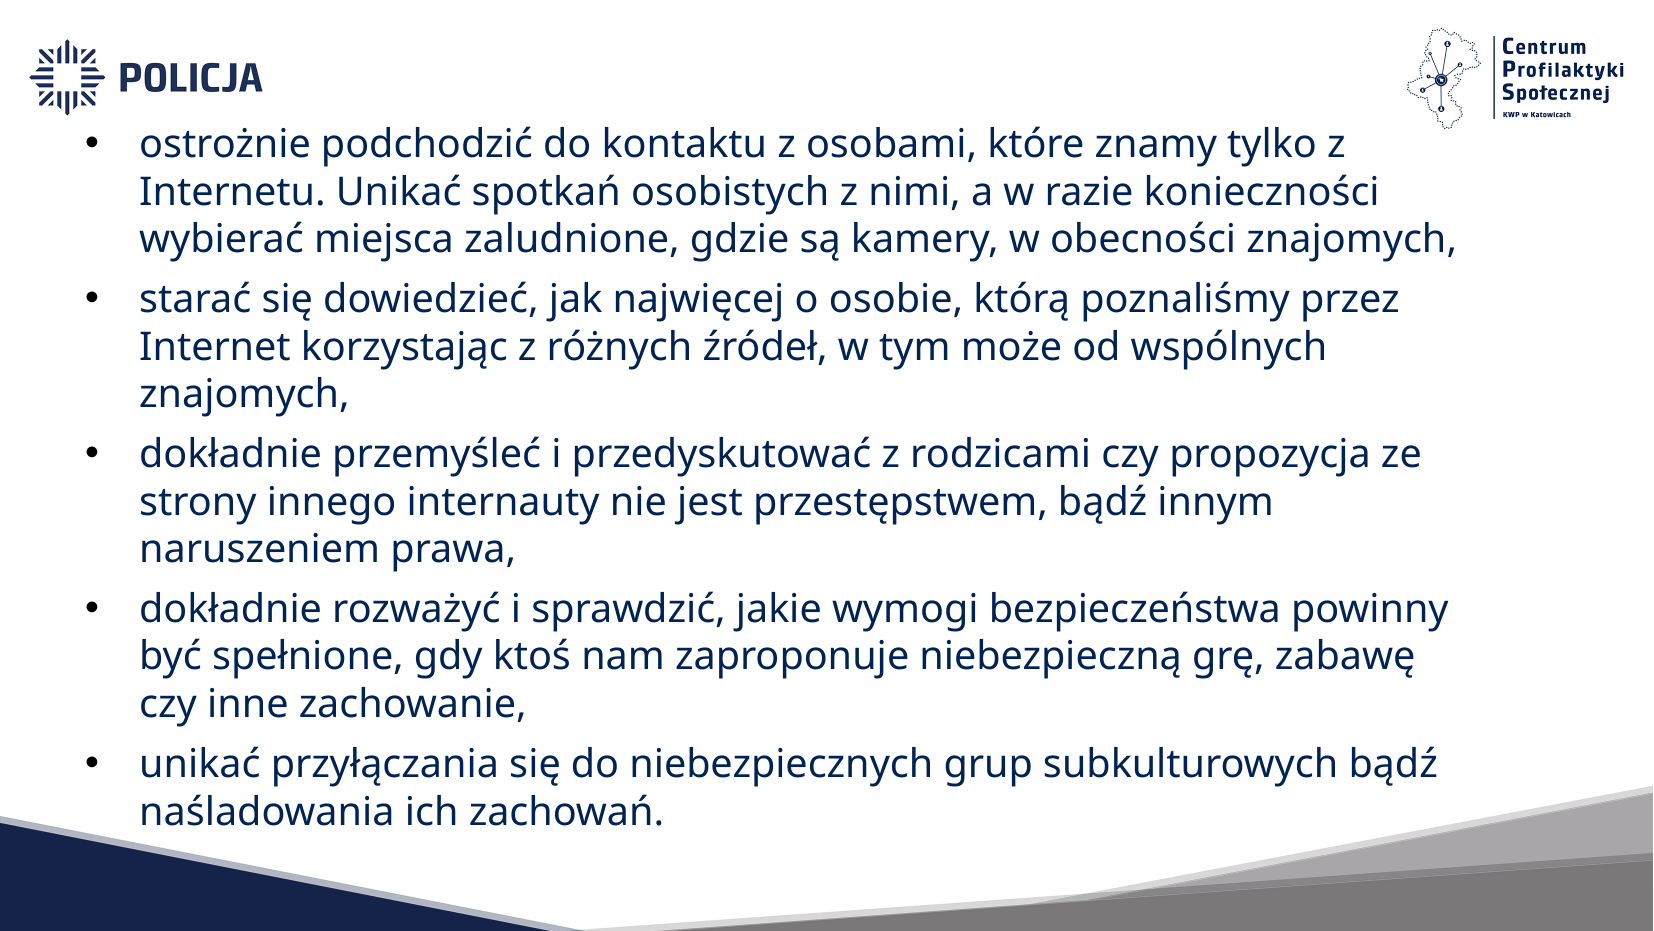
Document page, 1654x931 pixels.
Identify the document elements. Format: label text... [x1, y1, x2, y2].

text_box ostrożnie podchodzić do kontaktu z osobami, które znamy tylko z Internetu. Unikać spotkań osobistych z nimi, a w razie konieczności wybierać miejsca zaludnione, gdzie są kamery, w obecności znajomych, starać się dowiedzieć, jak najwięcej o osobie, którą poznaliśmy przez Internet korzystając z różnych źródeł, w tym może od wspólnych znajomych, dokładnie przemyśleć i przedyskutować z rodzicami czy propozycja ze strony innego internauty nie jest przestępstwem, bądź innym naruszeniem prawa, dokładnie rozważyć i sprawdzić, jakie wymogi bezpieczeństwa powinny być spełnione, gdy ktoś nam zaproponuje niebezpieczną grę, zabawę czy inne zachowanie, unikać przyłączania się do niebezpiecznych grup subkulturowych bądź naśladowania ich zachowań. [70, 110, 1488, 931]
picture [0, 7, 1653, 931]
